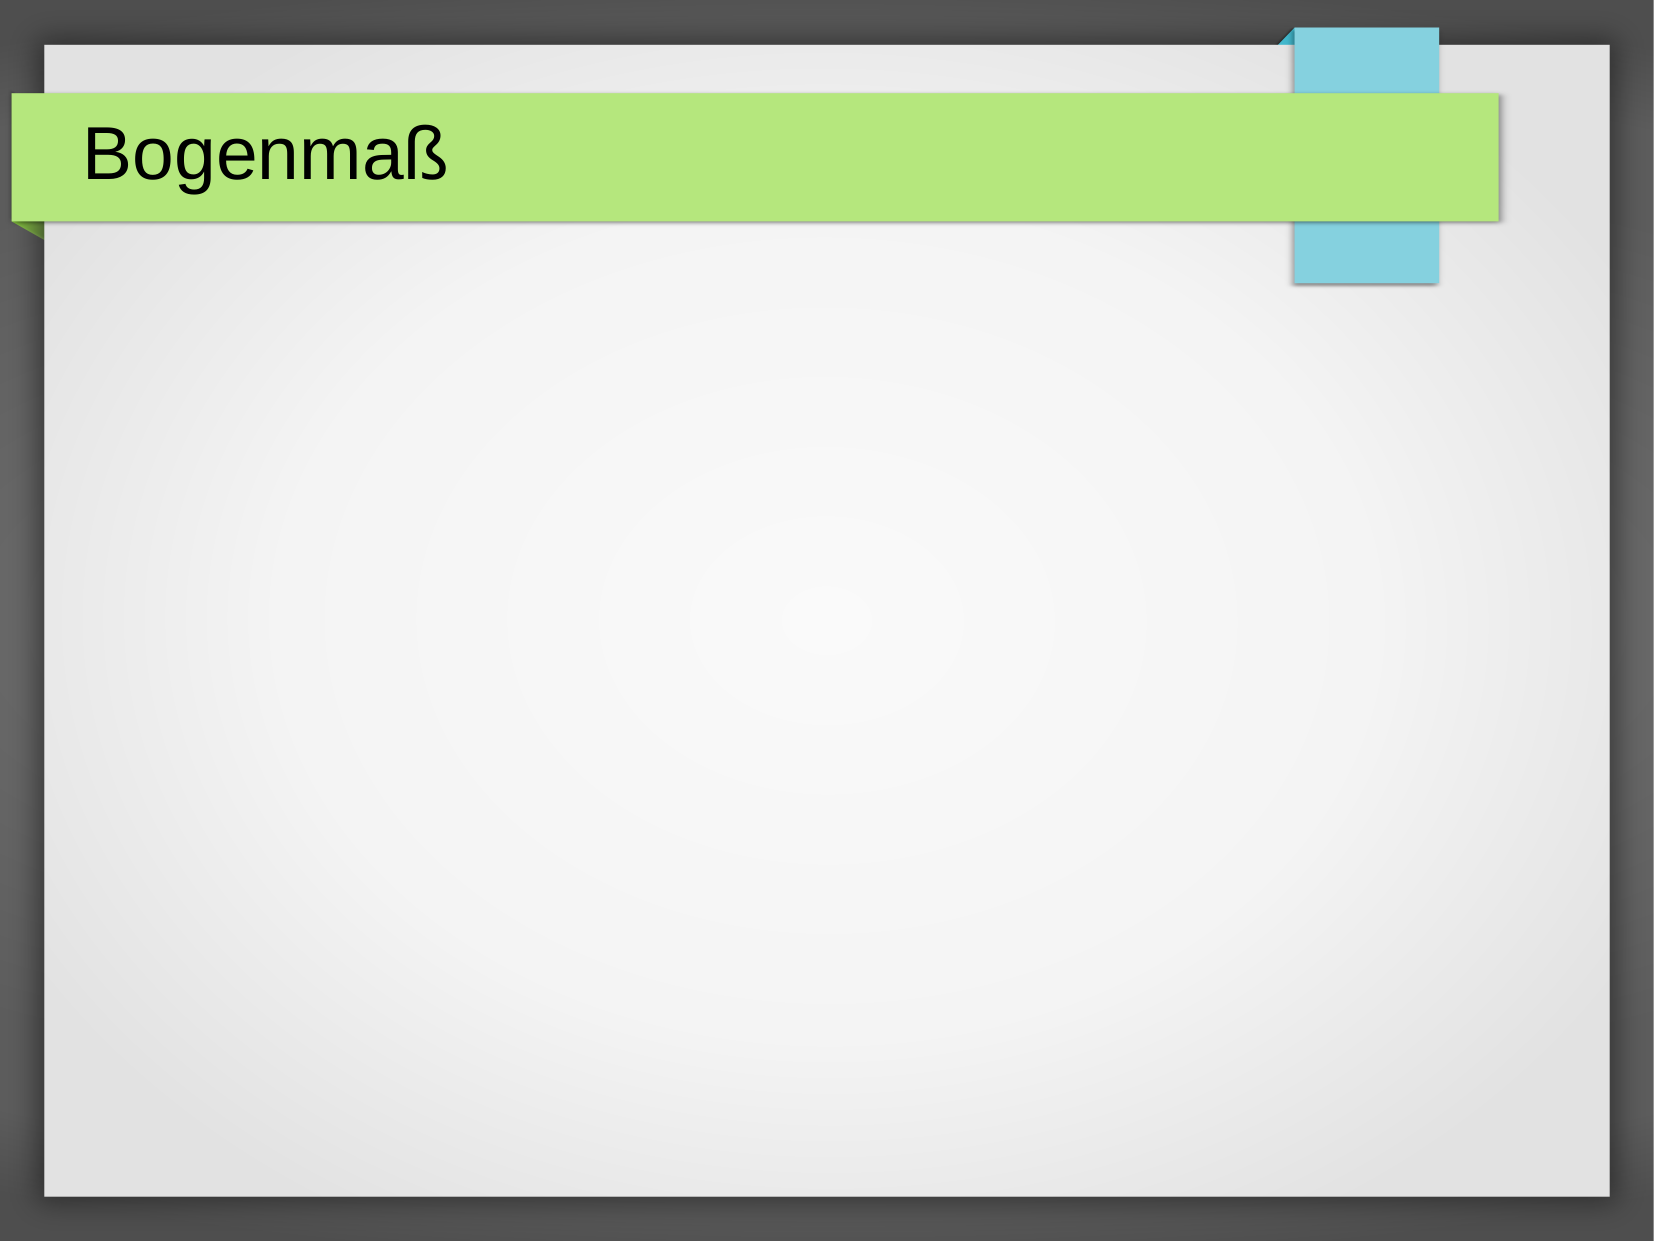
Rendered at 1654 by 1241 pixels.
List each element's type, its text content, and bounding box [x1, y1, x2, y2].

picture [0, 0, 1654, 1241]
title Bogenmaß [82, 94, 1264, 213]
